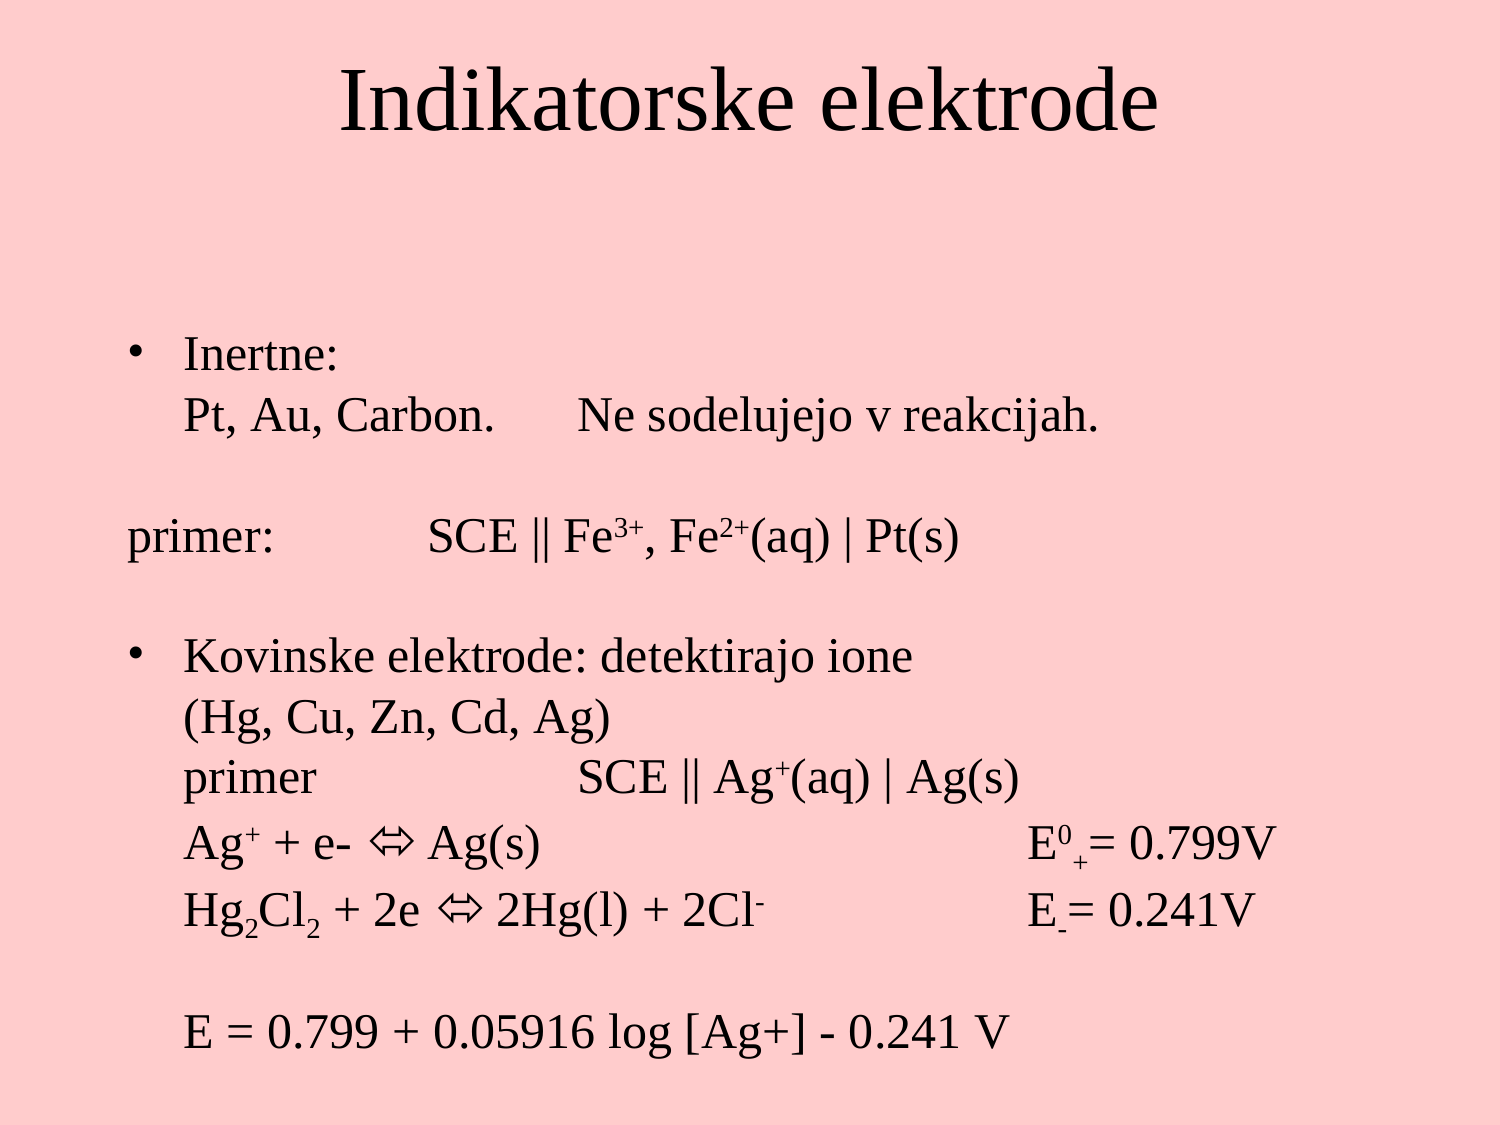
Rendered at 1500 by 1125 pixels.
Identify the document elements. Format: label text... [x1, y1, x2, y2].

title Indikatorske elektrode [112, 0, 1388, 188]
list Inertne: Pt, Au, Carbon. Ne sodelujejo v reakcijah. primer: SCE || Fe3+, Fe2+(aq) | Pt(s) Kovinske elektrode: detektirajo ione (Hg, Cu, Zn, Cd, Ag) primer SCE || Ag+(aq) | Ag(s) Ag+ + e-  Ag(s) E0+= 0.799V Hg2Cl2 + 2e  2Hg(l) + 2Cl- E-= 0.241V E = 0.799 + 0.05916 log [Ag+] - 0.241 V [112, 324, 1388, 1067]
